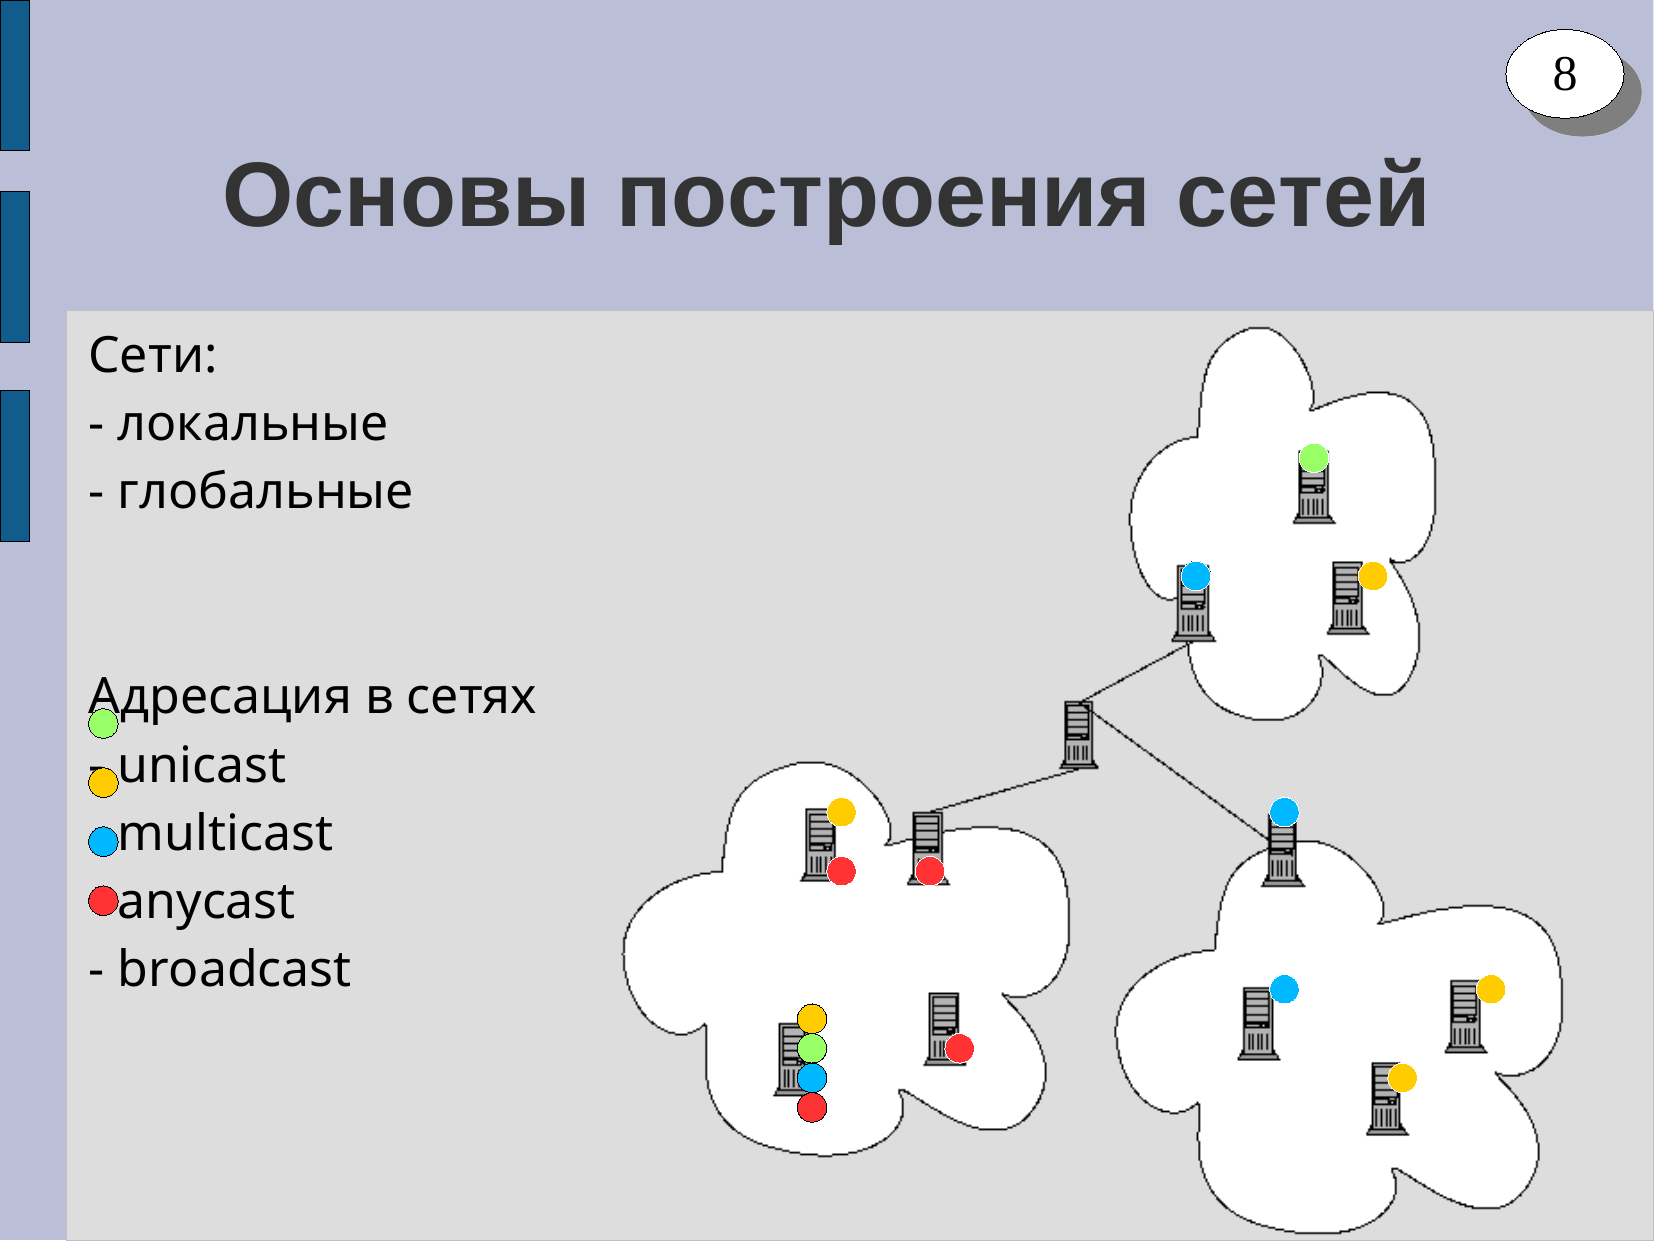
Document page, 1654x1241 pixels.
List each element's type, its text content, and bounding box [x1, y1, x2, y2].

text_box [1476, 974, 1506, 1004]
text_box [1358, 561, 1388, 591]
text_box [1387, 1062, 1418, 1093]
text_box [1269, 974, 1300, 1004]
text_box [1299, 442, 1329, 473]
text_box Сети: - локальные - глобальные Адресация в сетях - unicast - multicast - anycast - broadcast [88, 318, 621, 1221]
text_box [797, 1003, 827, 1123]
text_box [1181, 561, 1211, 591]
text_box [944, 1033, 975, 1064]
text_box [88, 767, 119, 798]
text_box [826, 797, 857, 827]
text_box [88, 885, 119, 916]
title Основы построения сетей [121, 91, 1534, 299]
text_box [915, 856, 945, 886]
text_box [88, 708, 119, 739]
text_box [1269, 797, 1300, 827]
picture [620, 324, 1565, 1238]
text_box [88, 826, 119, 857]
text_box 8 [1505, 29, 1625, 119]
text_box [826, 856, 857, 886]
